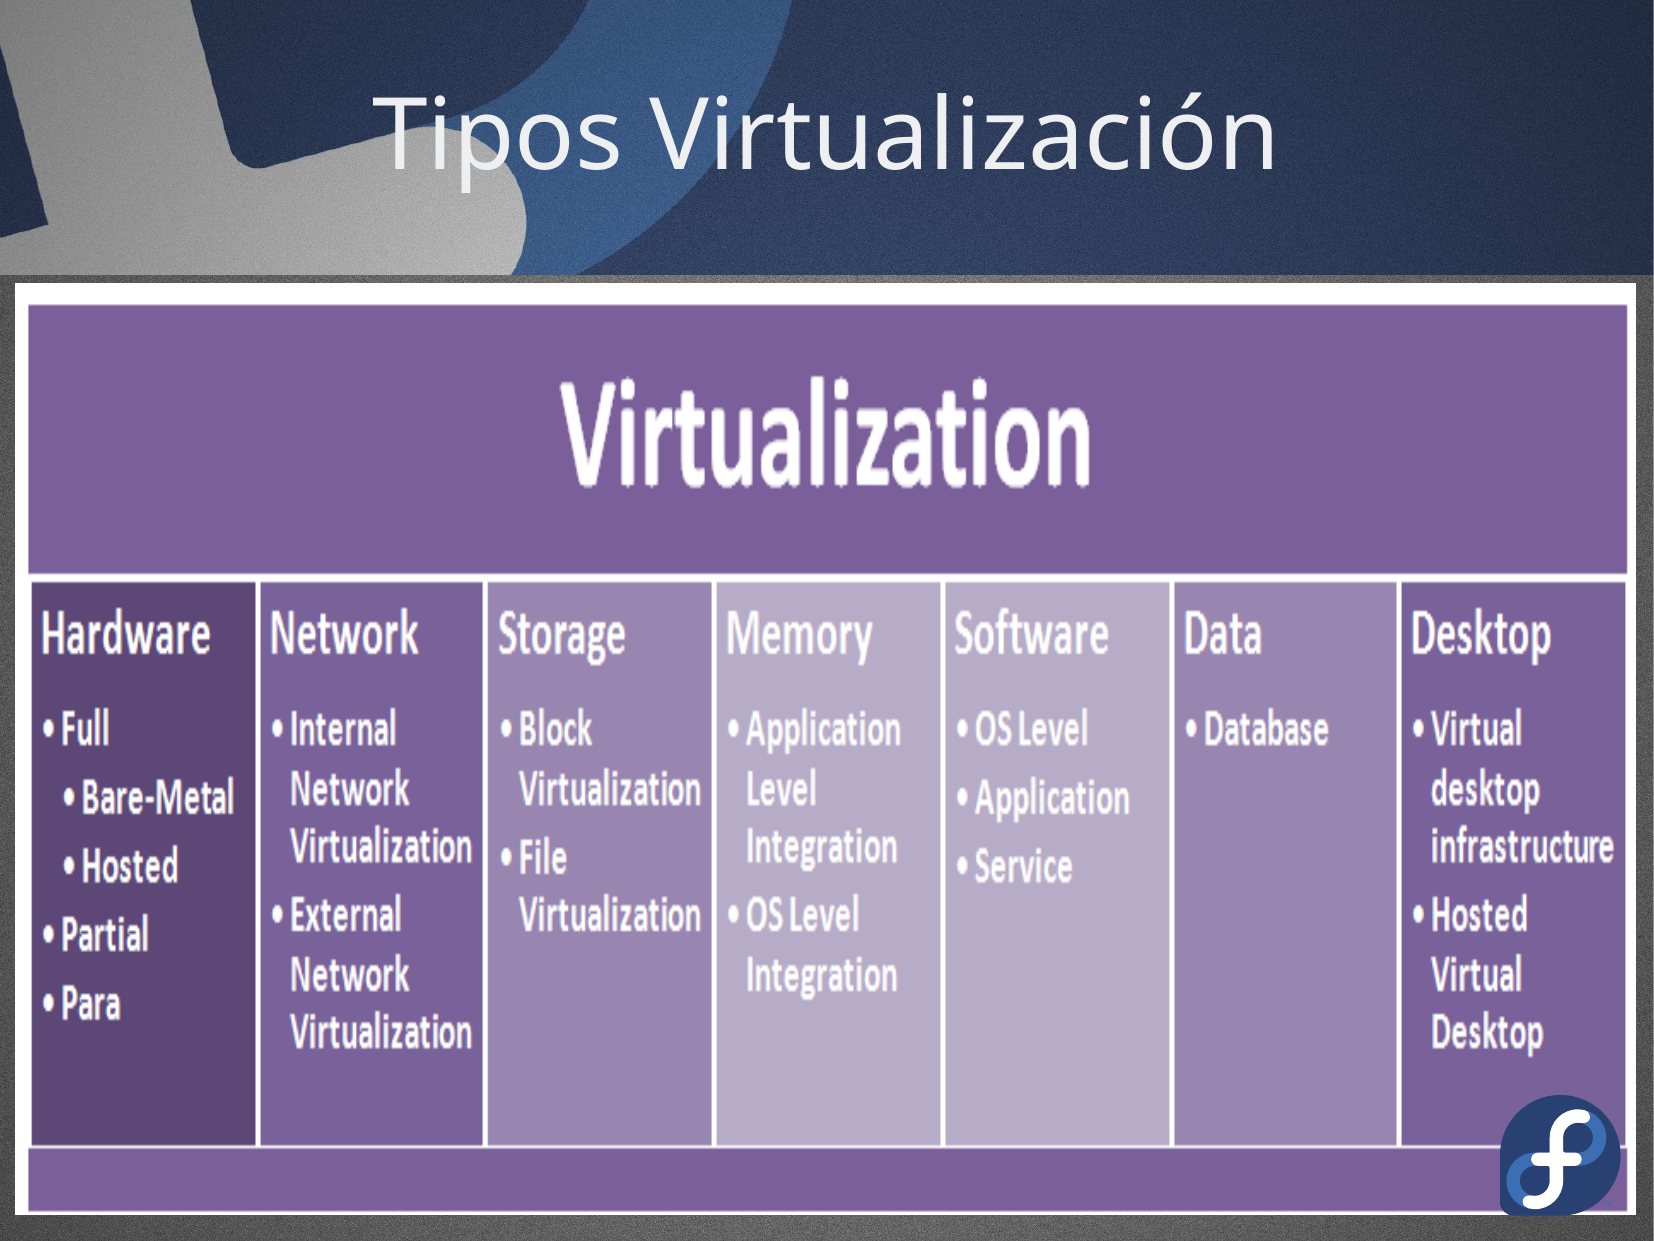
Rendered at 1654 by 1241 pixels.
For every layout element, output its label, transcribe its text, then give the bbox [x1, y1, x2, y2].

picture [0, 0, 1654, 1241]
text_box Tipos Virtualización [88, 29, 1565, 237]
